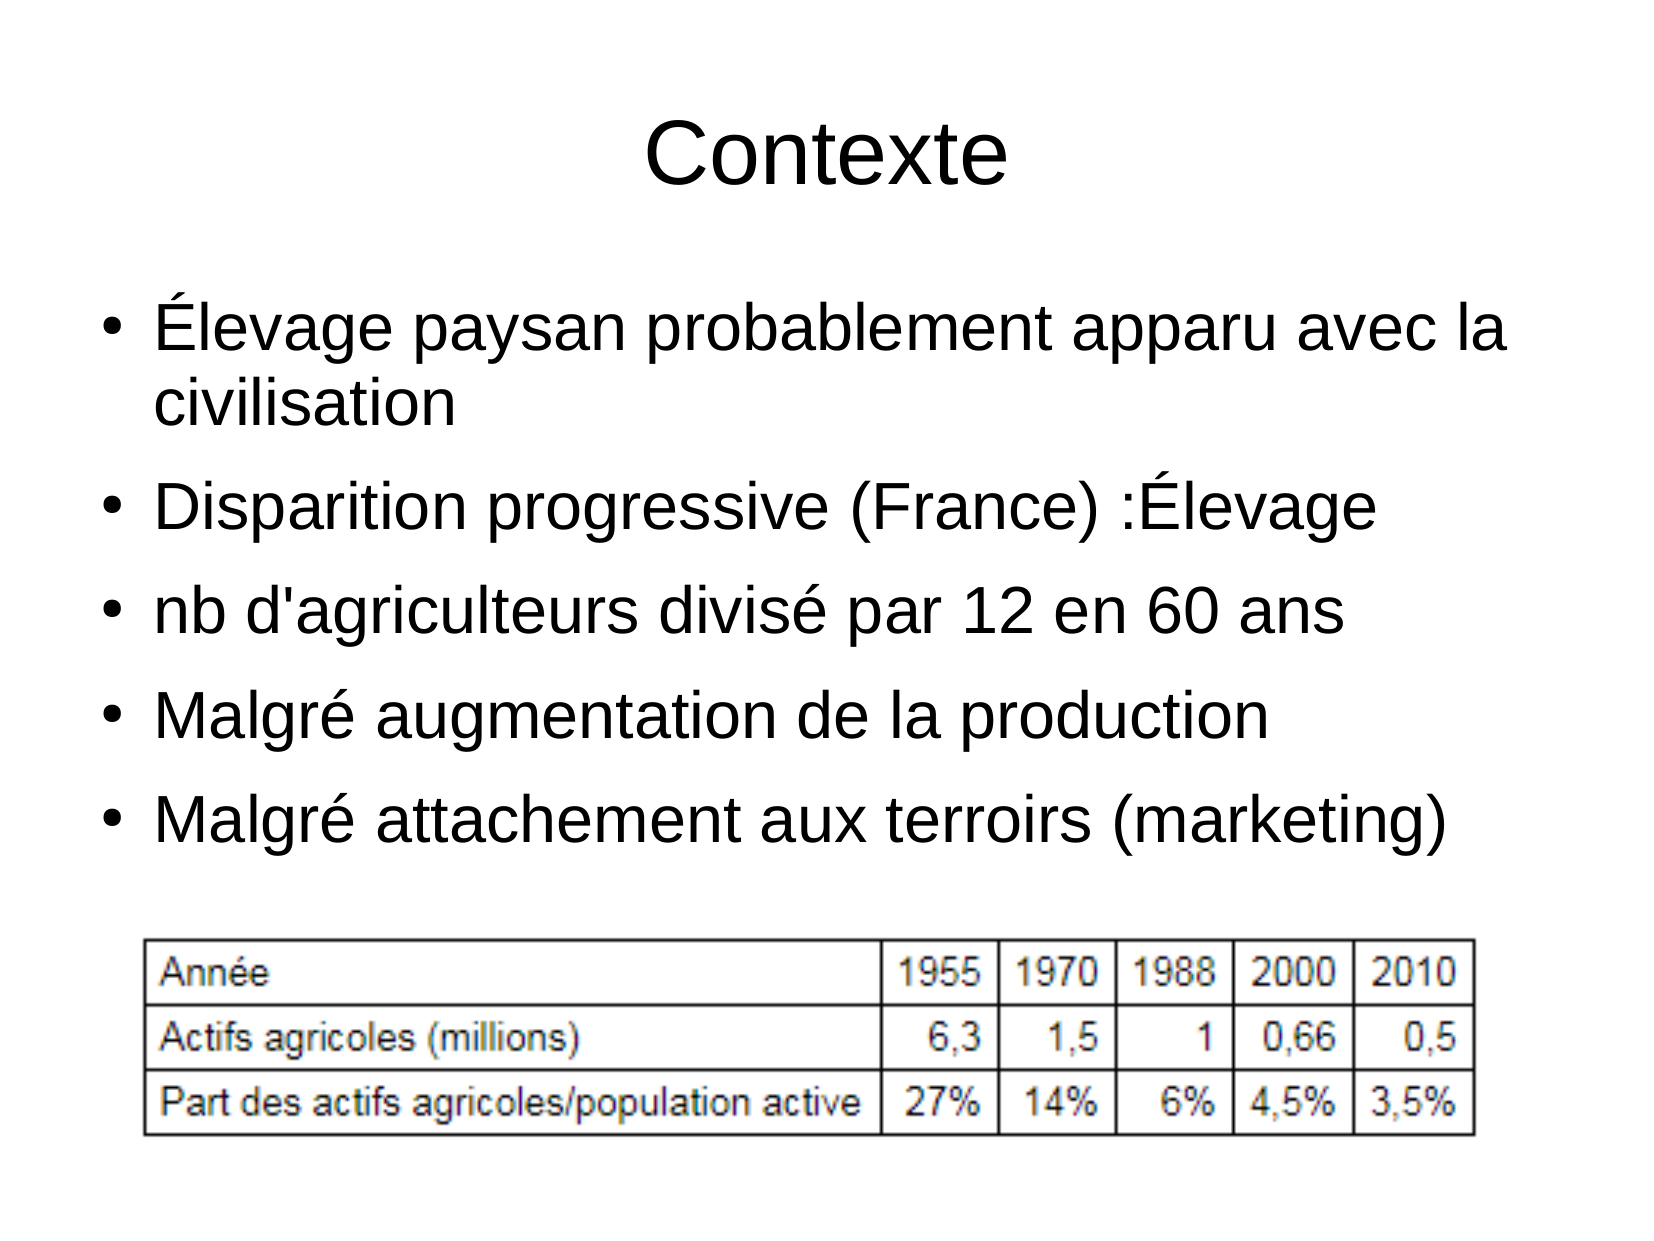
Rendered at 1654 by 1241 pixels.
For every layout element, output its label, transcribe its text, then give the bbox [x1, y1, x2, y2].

title Contexte [82, 49, 1571, 257]
picture [118, 919, 1501, 1146]
list Élevage paysan probablement apparu avec la civilisation Disparition progressive (France) :Élevage nb d'agriculteurs divisé par 12 en 60 ans Malgré augmentation de la production Malgré attachement aux terroirs (marketing) [82, 290, 1571, 932]
